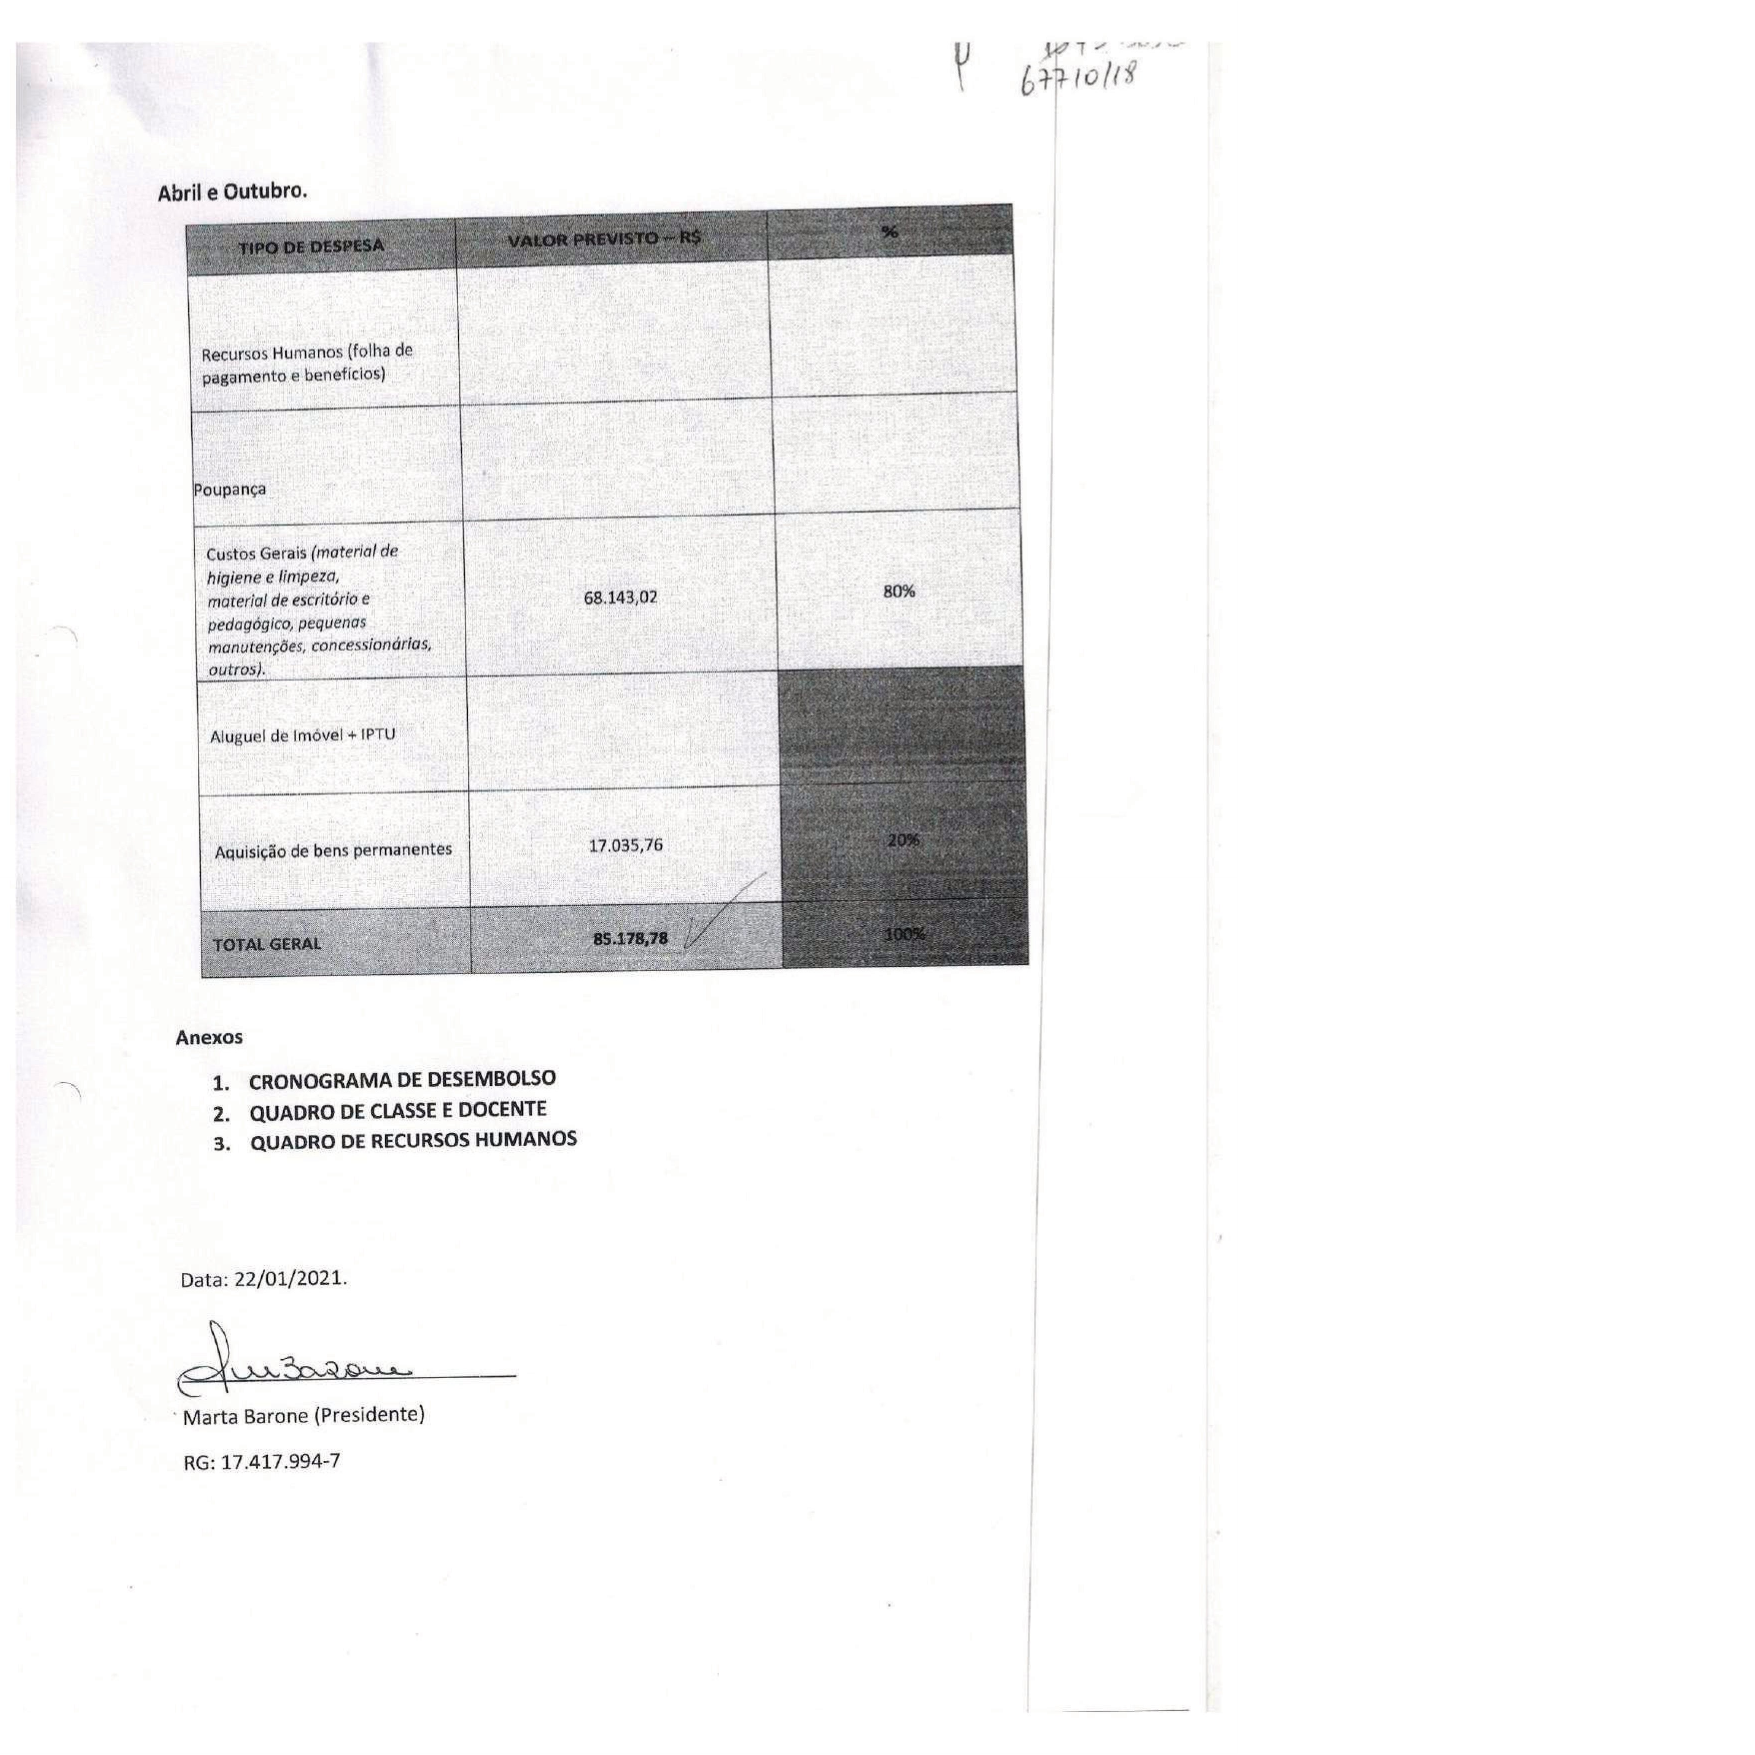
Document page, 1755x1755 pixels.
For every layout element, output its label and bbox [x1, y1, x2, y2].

text_box [0, 2, 1238, 1754]
